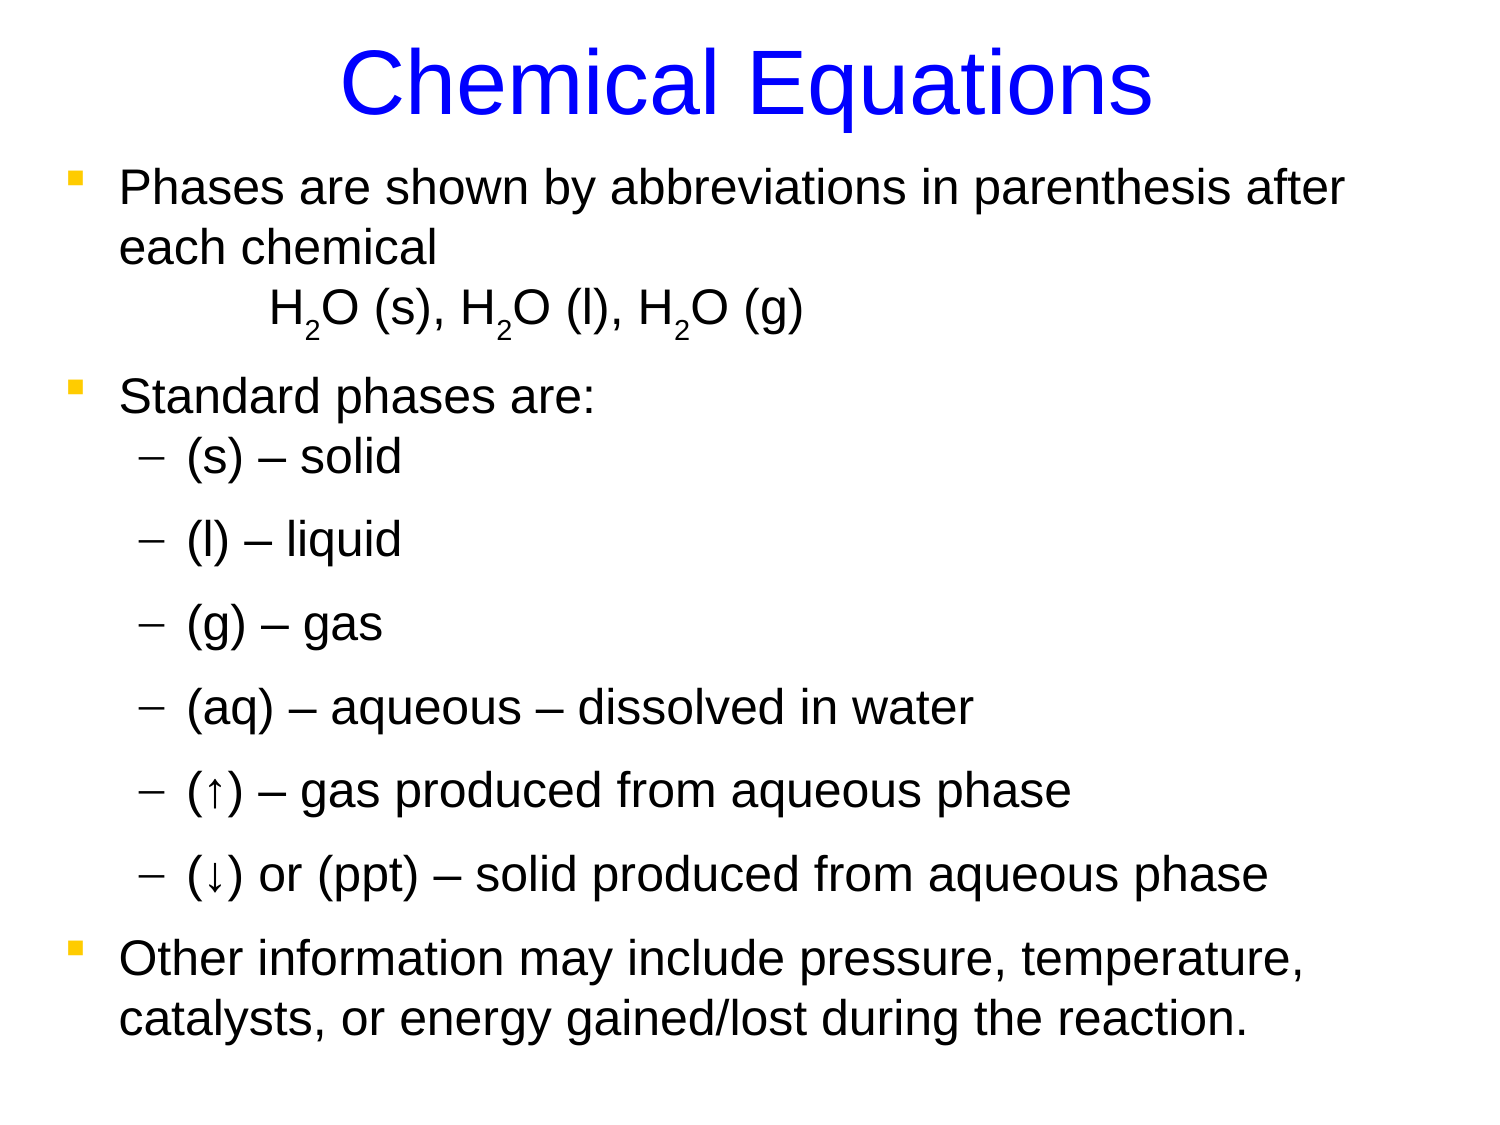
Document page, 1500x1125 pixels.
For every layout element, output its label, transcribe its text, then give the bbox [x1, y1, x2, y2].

title Chemical Equations [49, 15, 1446, 60]
list Phases are shown by abbreviations in parenthesis after each chemical H2O (s), H2O (l), H2O (g) Standard phases are: (s) – solid (l) – liquid (g) – gas (aq) – aqueous – dissolved in water (↑) – gas produced from aqueous phase (↓) or (ppt) – solid produced from aqueous phase Other information may include pressure, temperature, catalysts, or energy gained/lost during the reaction. [49, 60, 1451, 1053]
